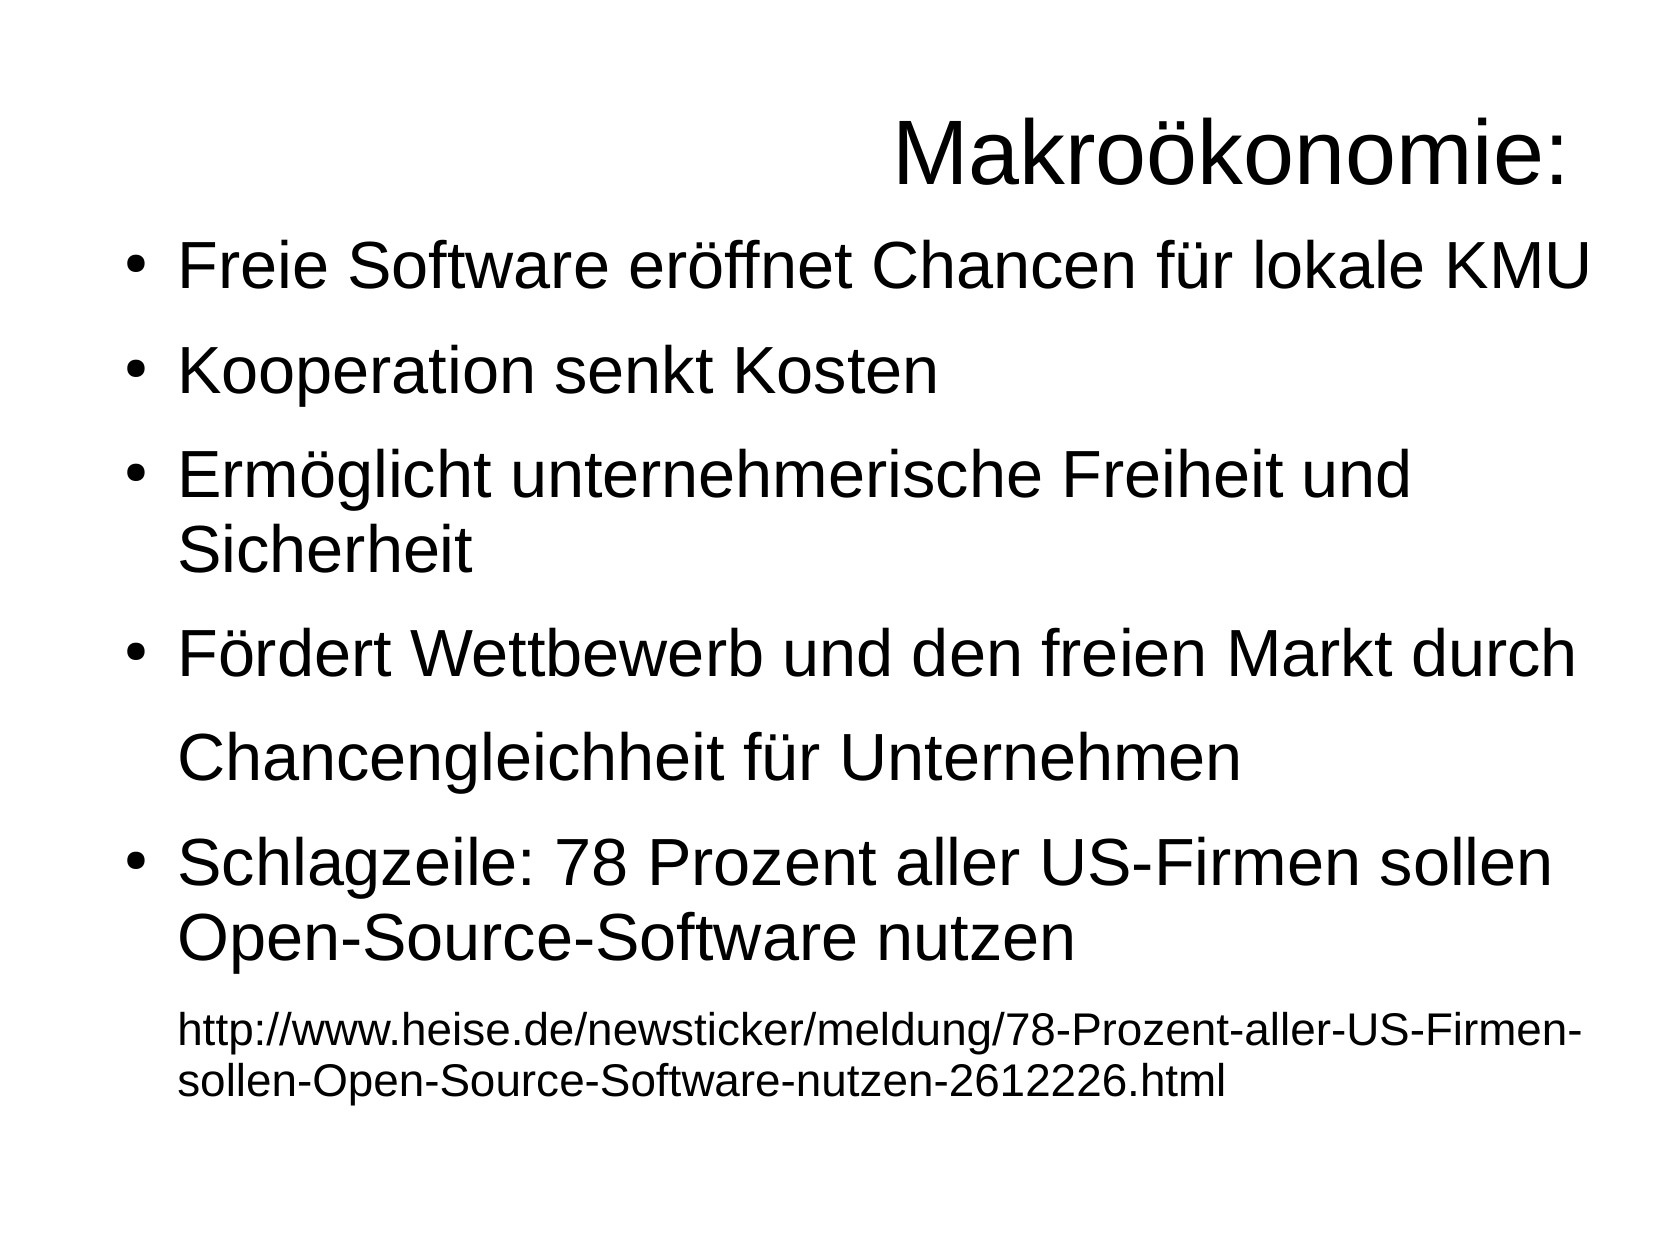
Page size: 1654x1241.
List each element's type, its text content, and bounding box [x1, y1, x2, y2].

title Makroökonomie: [82, 49, 1571, 257]
list Freie Software eröffnet Chancen für lokale KMU Kooperation senkt Kosten Ermöglicht unternehmerische Freiheit und Sicherheit Fördert Wettbewerb und den freien Markt durch Chancengleichheit für Unternehmen Schlagzeile: 78 Prozent aller US-Firmen sollen Open-Source-Software nutzen http://www.heise.de/newsticker/meldung/78-Prozent-aller-US-Firmen-sollen-Open-Source-Software-nutzen-2612226.html [106, 228, 1595, 1182]
